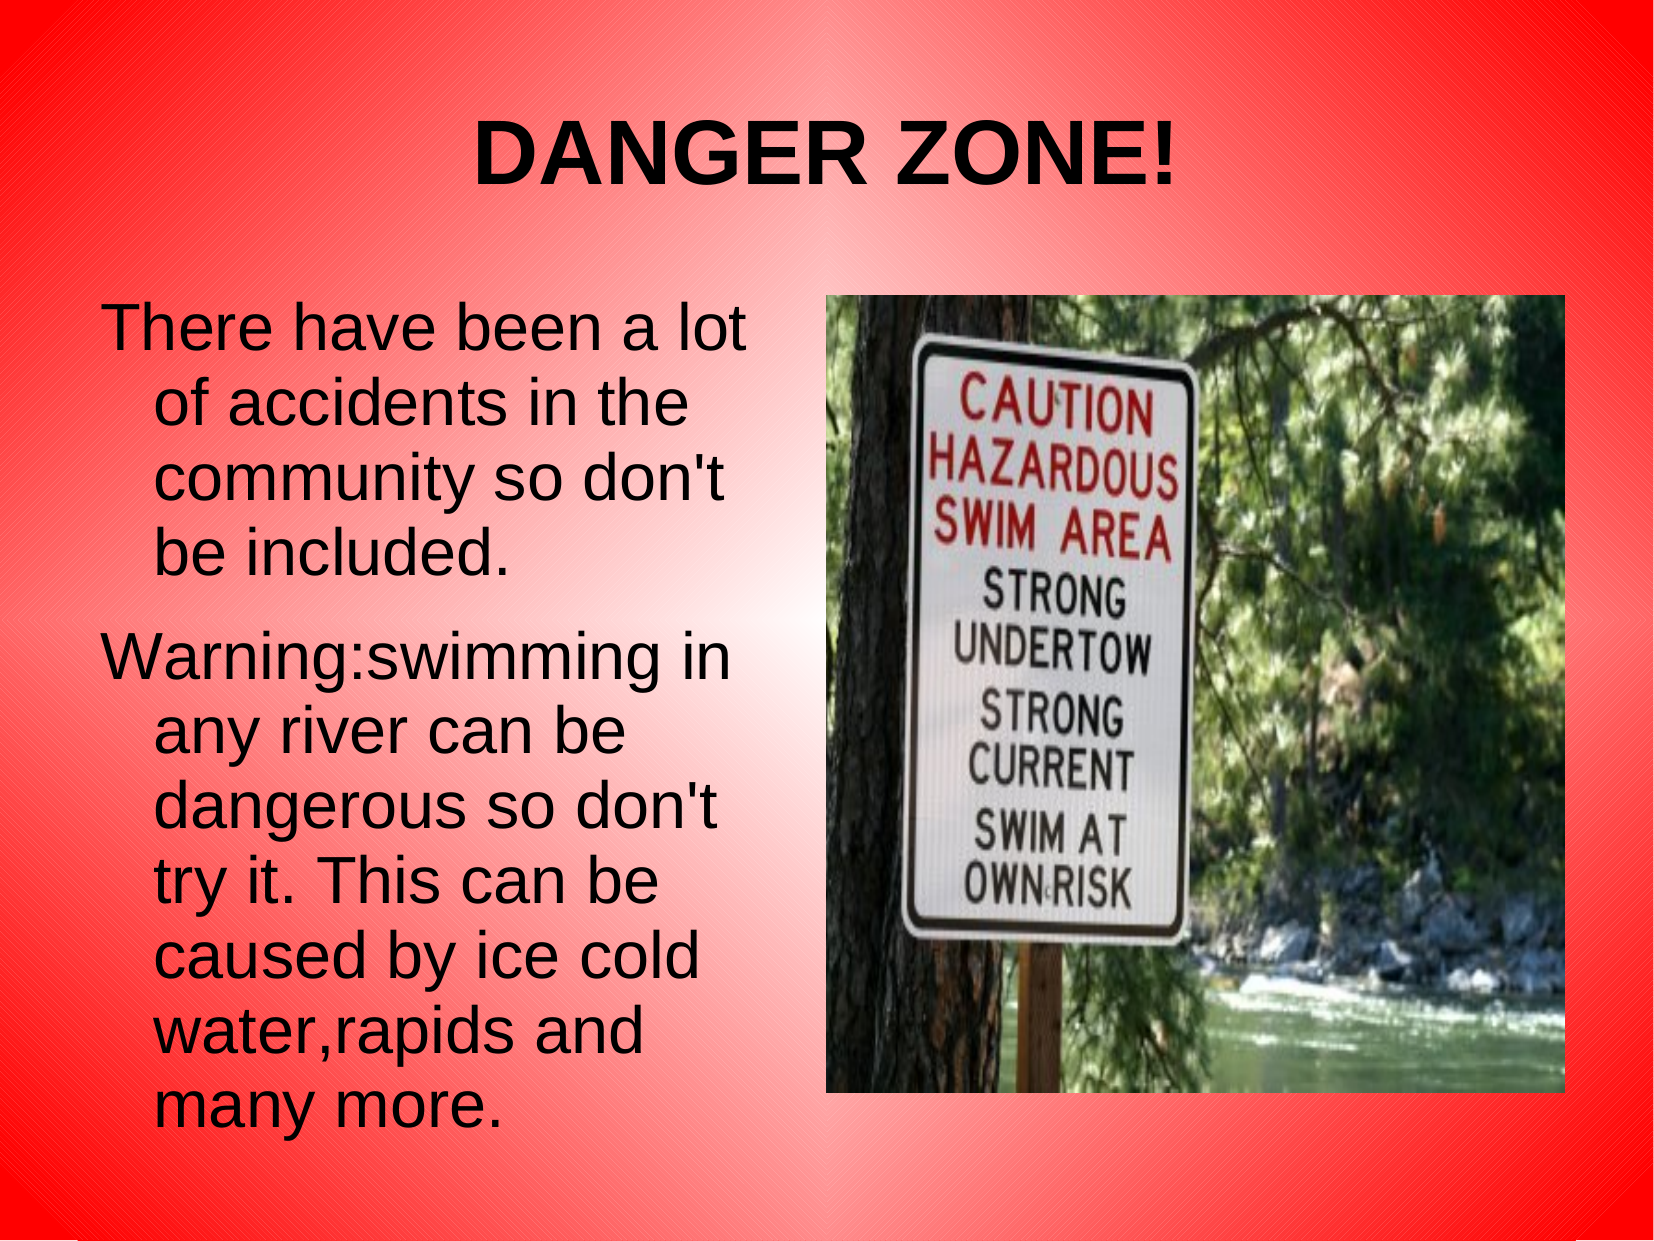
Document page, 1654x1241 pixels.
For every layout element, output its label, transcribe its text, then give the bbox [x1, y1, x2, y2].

title DANGER ZONE! [82, 49, 1571, 257]
list There have been a lot of accidents in the community so don't be included. Warning:swimming in any river can be dangerous so don't try it. This can be caused by ice cold water,rapids and many more. [82, 290, 809, 1143]
picture [826, 290, 1572, 1109]
